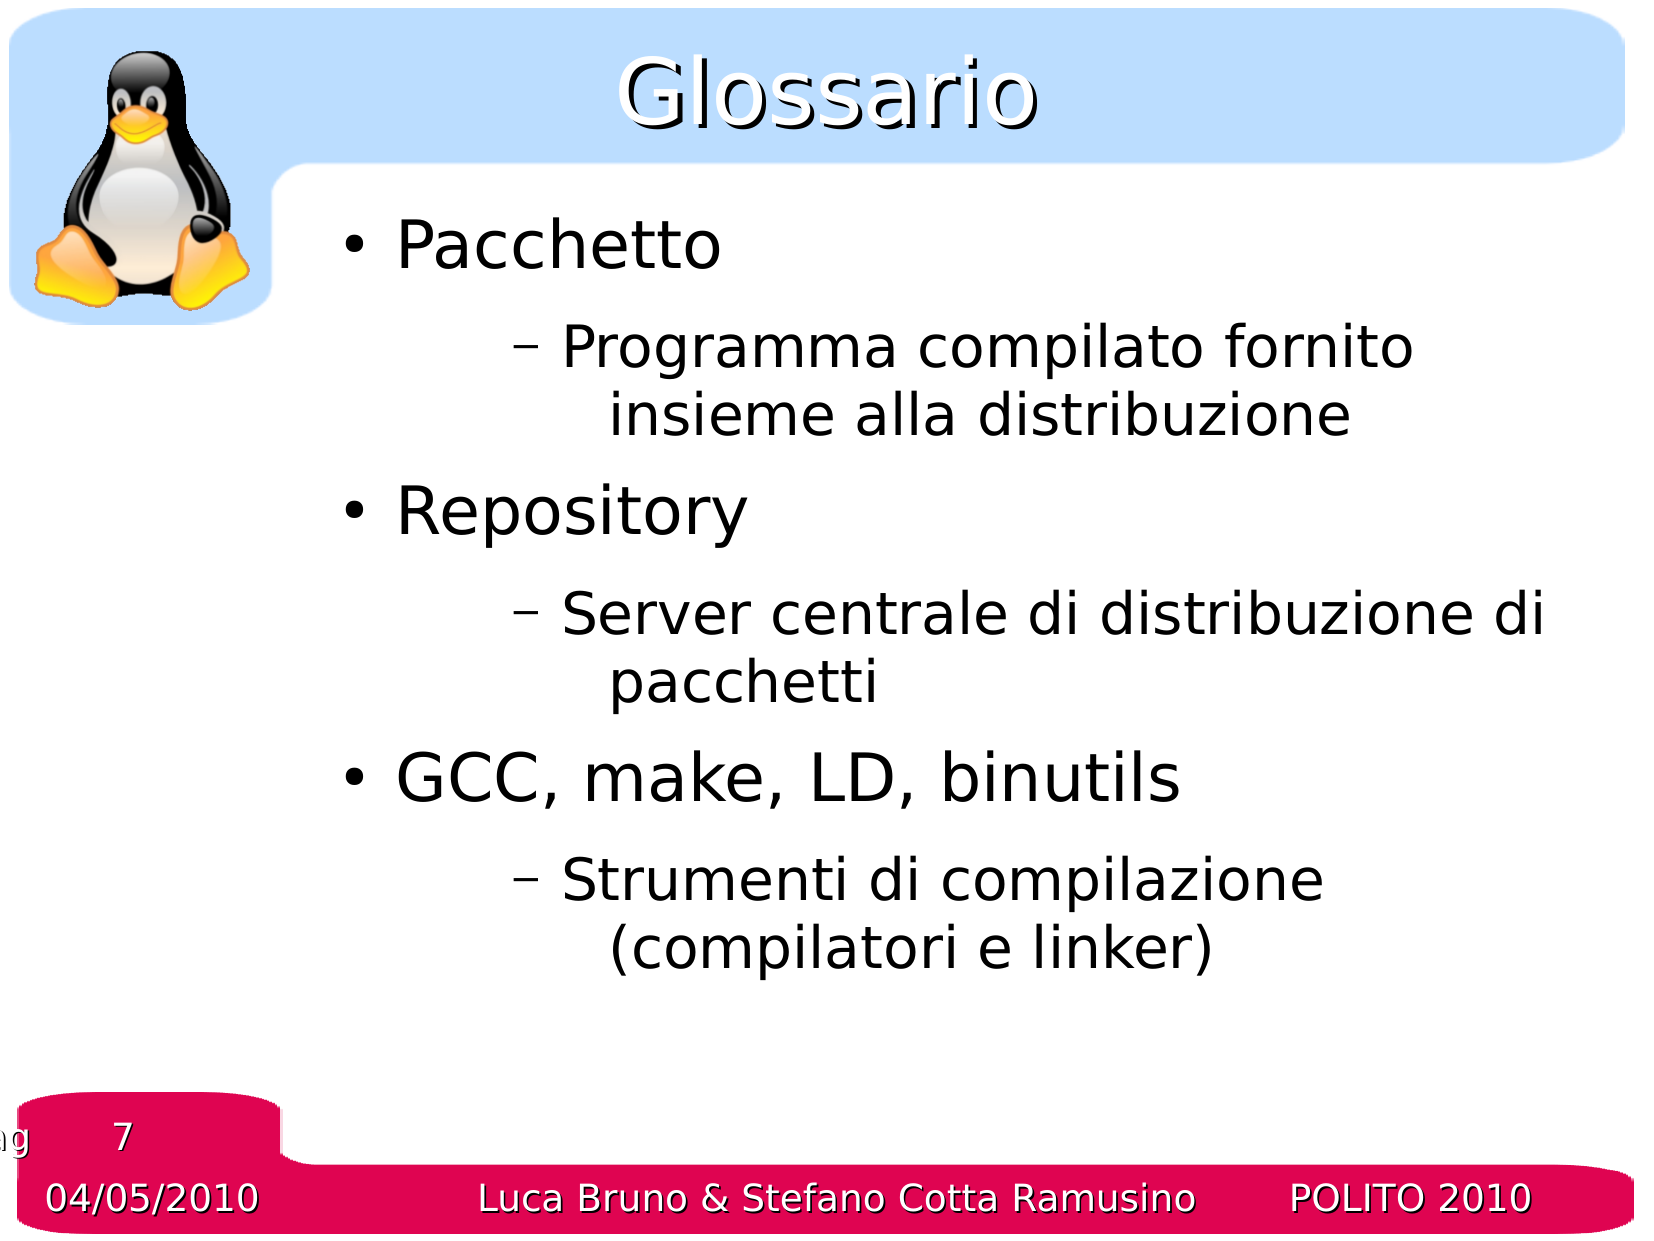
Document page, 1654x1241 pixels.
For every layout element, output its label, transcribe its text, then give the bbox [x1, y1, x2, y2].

picture [17, 1182, 29, 1234]
text_box 04/05/2010 [29, 1169, 284, 1241]
text_box Luca Bruno & Stefano Cotta Ramusino POLITO 2010 [462, 1169, 1548, 1241]
picture [9, 8, 1625, 325]
text_box Pag <numero> [17, 1108, 266, 1182]
title Glossario [82, 39, 1571, 147]
list Pacchetto Programma compilato fornito insieme alla distribuzione Repository Server centrale di distribuzione di pacchetti GCC, make, LD, binutils Strumenti di compilazione (compilatori e linker) [324, 206, 1625, 1123]
picture [17, 1092, 1634, 1234]
